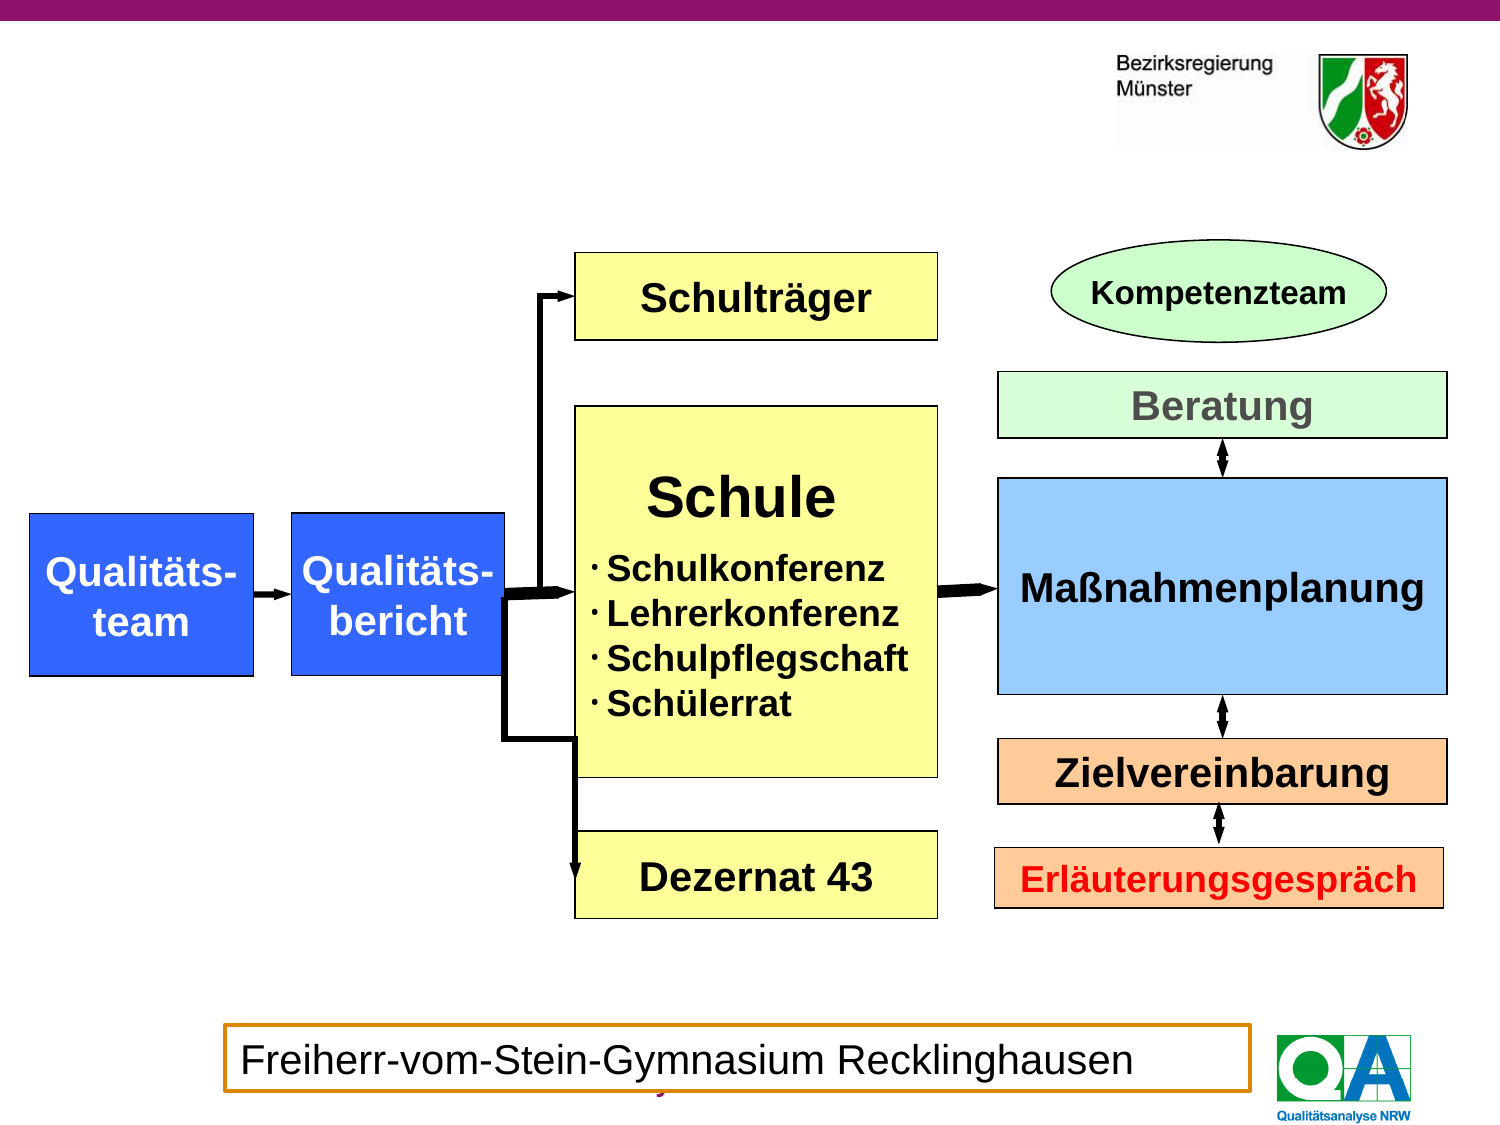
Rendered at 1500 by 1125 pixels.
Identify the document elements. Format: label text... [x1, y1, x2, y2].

text_box Dezernat 43 [575, 831, 937, 919]
text_box Schulträger [575, 252, 937, 340]
text_box Kompetenzteam [1051, 239, 1387, 343]
text_box Qualitäts- team [29, 513, 254, 676]
text_box Zielvereinbarung [998, 740, 1448, 802]
text_box Erläuterungsgespräch [994, 847, 1444, 909]
text_box Freiherr-vom-Stein-Gymnasium Recklinghausen [225, 1025, 1251, 1091]
text_box Beratung [998, 371, 1448, 439]
text_box Schule Schulkonferenz Lehrerkonferenz Schulpflegschaft Schülerrat [575, 406, 937, 778]
text_box Maßnahmenplanung [998, 477, 1448, 695]
text_box Qualitäts- bericht [292, 513, 504, 675]
